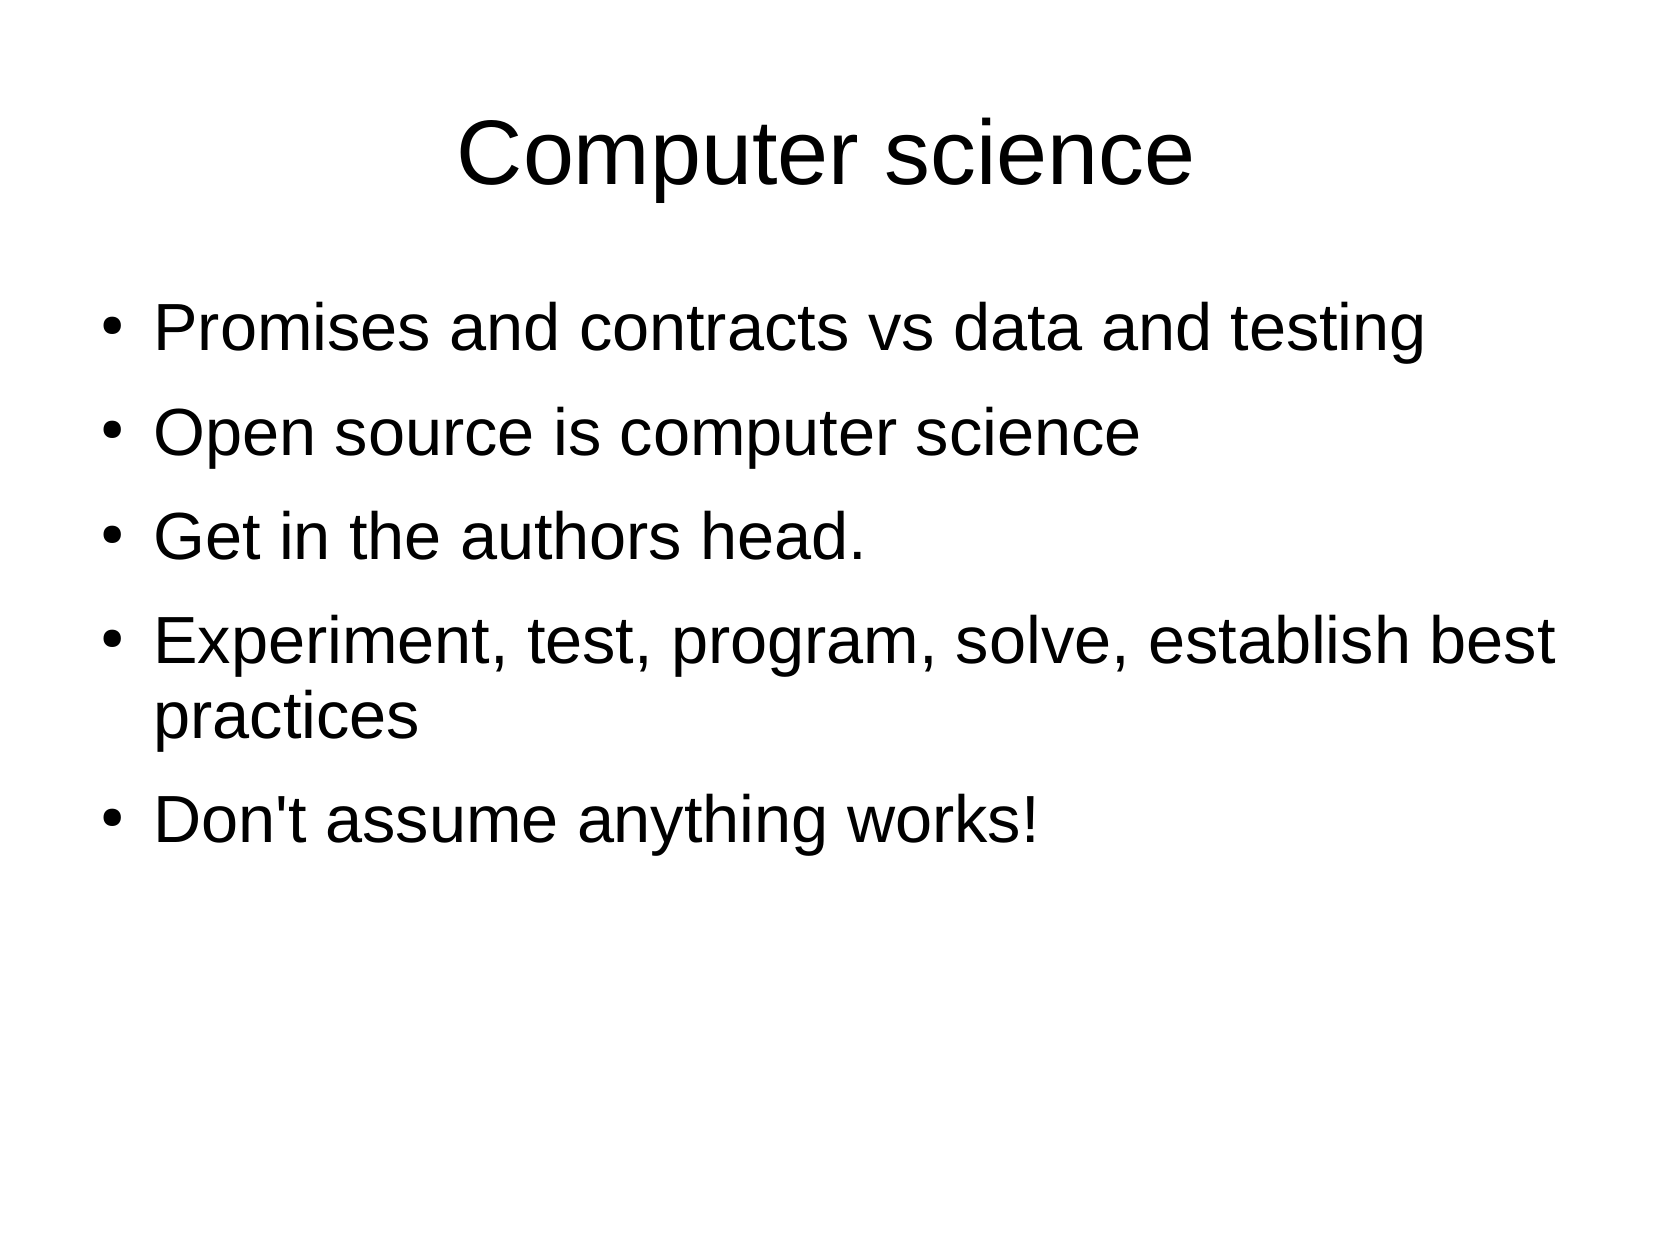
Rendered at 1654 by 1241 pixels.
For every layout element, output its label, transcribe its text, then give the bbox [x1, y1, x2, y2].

title Computer science [82, 49, 1571, 257]
list Promises and contracts vs data and testing Open source is computer science Get in the authors head. Experiment, test, program, solve, establish best practices Don't assume anything works! [82, 290, 1571, 1010]
